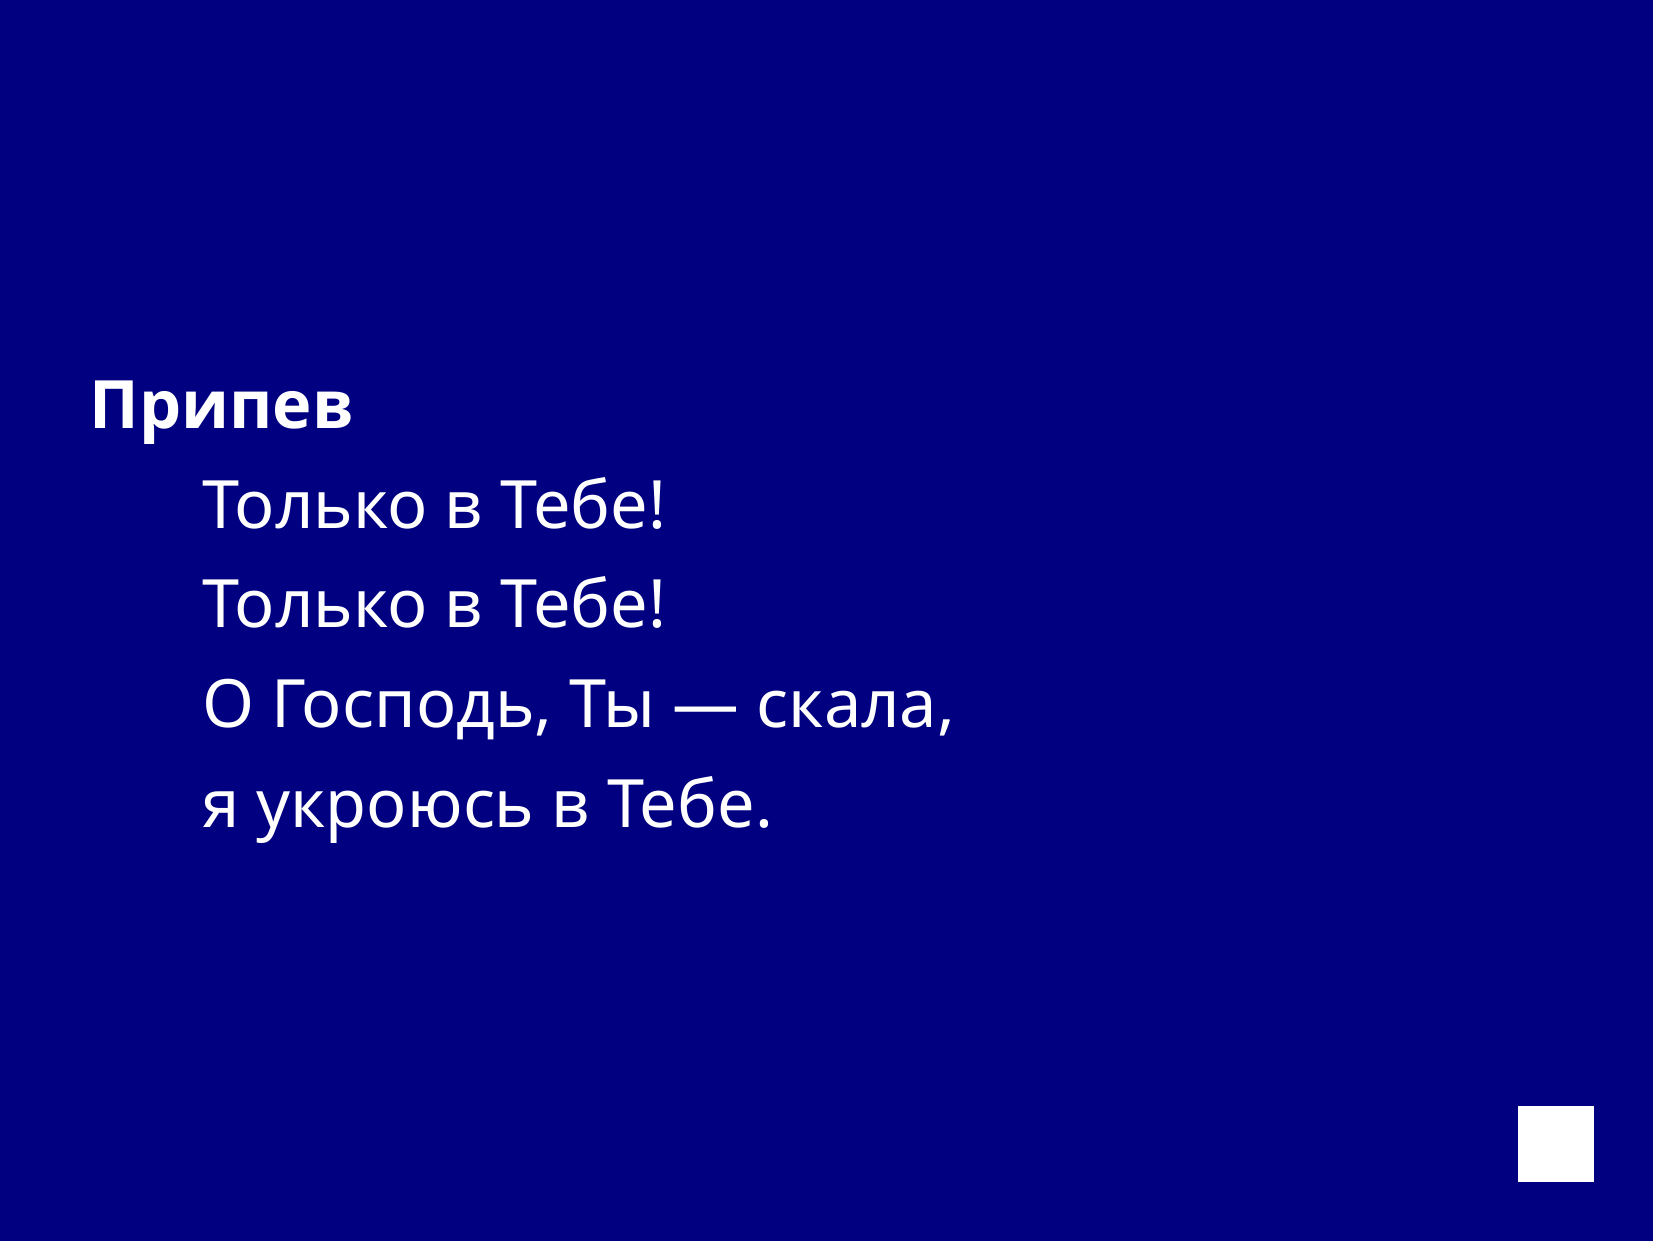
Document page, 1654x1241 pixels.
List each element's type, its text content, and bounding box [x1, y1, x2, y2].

text_box Припев Только в Тебе! Только в Тебе! О Господь, Ты — скала, я укроюсь в Тебе. [75, 150, 1576, 1163]
text_box [1518, 1106, 1594, 1182]
